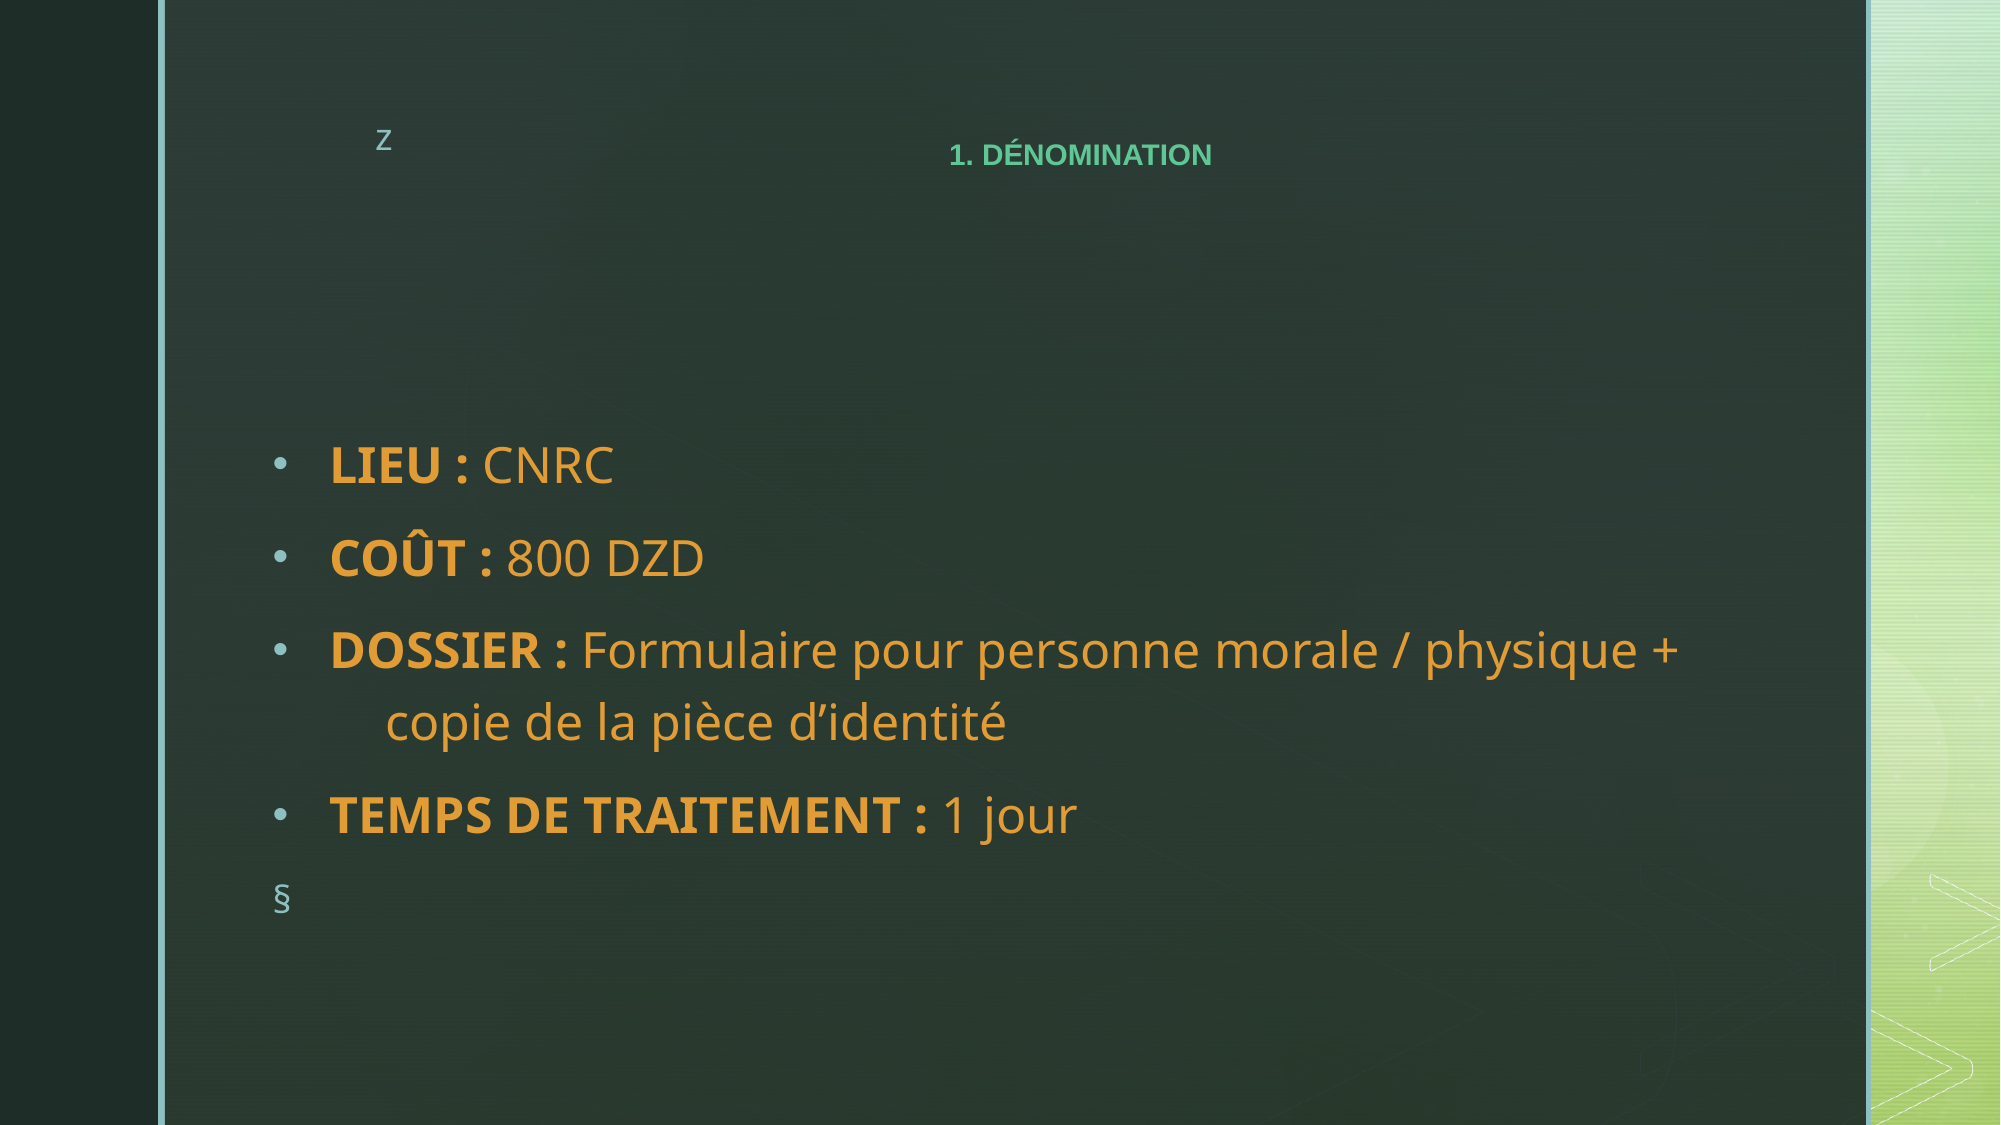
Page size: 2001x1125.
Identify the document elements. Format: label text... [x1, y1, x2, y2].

list LIEU : CNRC COÛT : 800 DZD DOSSIER : Formulaire pour personne morale / physique + copie de la pièce d’identité TEMPS DE TRAITEMENT : 1 jour [257, 321, 1811, 1025]
title 1. DÉNOMINATION [428, 132, 1734, 248]
